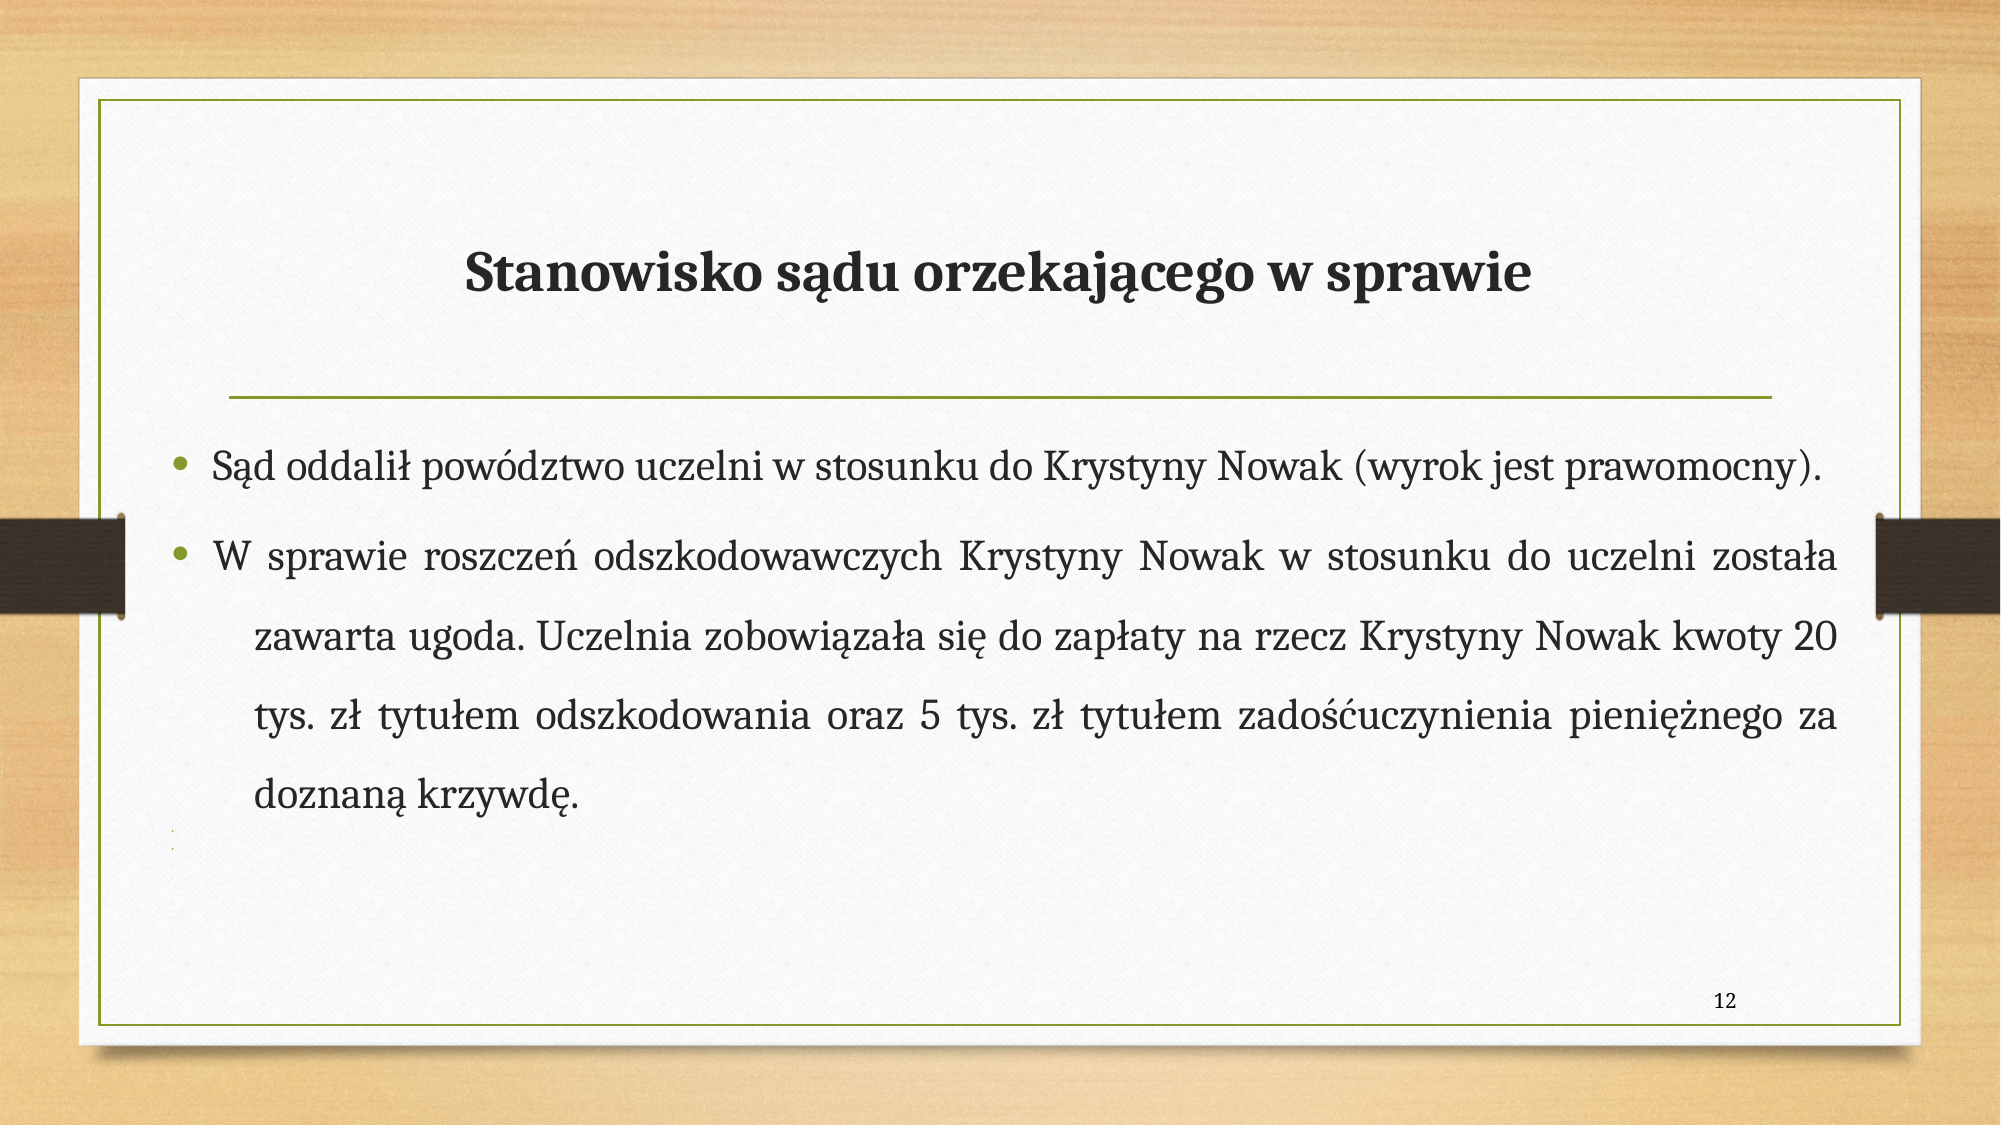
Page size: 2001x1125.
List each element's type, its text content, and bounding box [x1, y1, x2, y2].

text_box [1698, 979, 1788, 1026]
title Stanowisko sądu orzekającego w sprawie [212, 161, 1788, 376]
list Sąd oddalił powództwo uczelni w stosunku do Krystyny Nowak (wyrok jest prawomocny). W sprawie roszczeń odszkodowawczych Krystyny Nowak w stosunku do uczelni została zawarta ugoda. Uczelnia zobowiązała się do zapłaty na rzecz Krystyny Nowak kwoty 20 tys. zł tytułem odszkodowania oraz 5 tys. zł tytułem zadośćuczynienia pieniężnego za doznaną krzywdę. [156, 402, 1856, 964]
